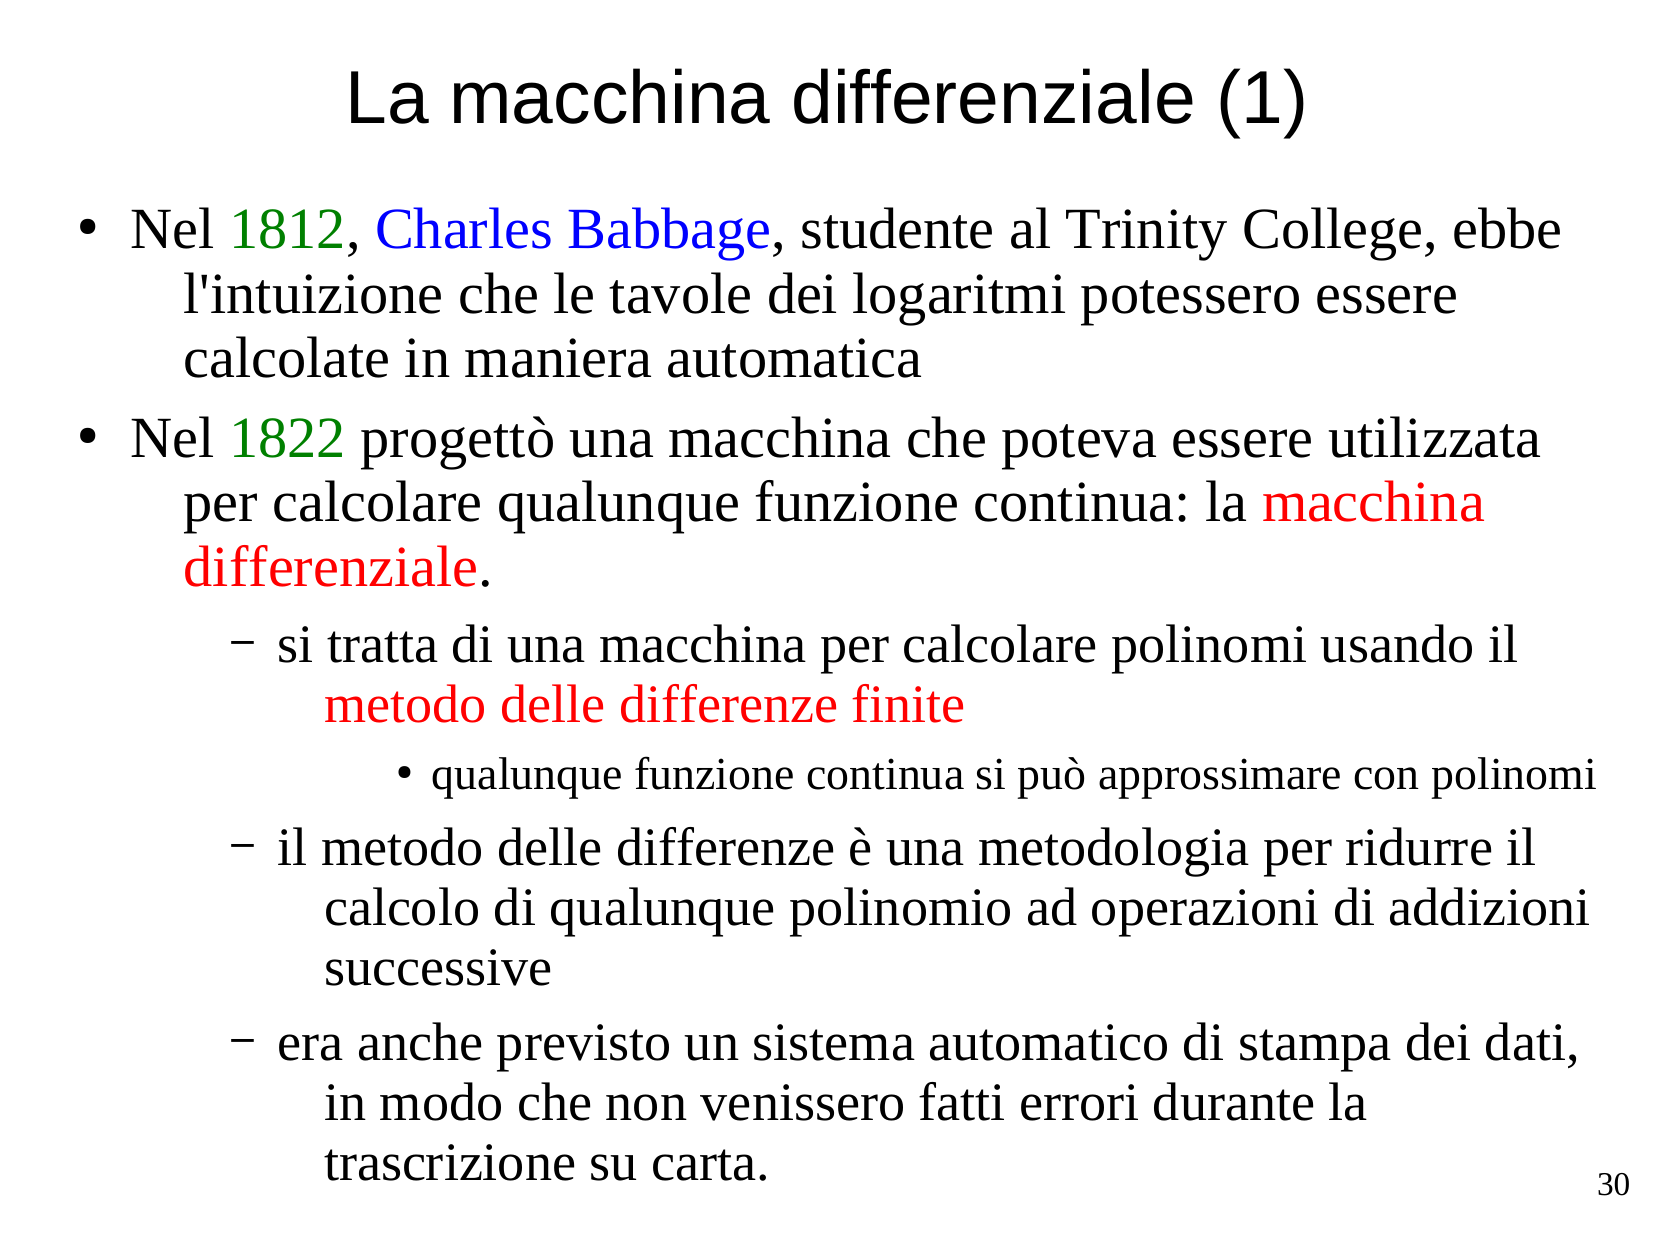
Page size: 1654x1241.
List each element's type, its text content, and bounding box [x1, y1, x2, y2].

list Nel 1812, Charles Babbage, studente al Trinity College, ebbe l'intuizione che le tavole dei logaritmi potessero essere calcolate in maniera automatica Nel 1822 progettò una macchina che poteva essere utilizzata per calcolare qualunque funzione continua: la macchina differenziale. si tratta di una macchina per calcolare polinomi usando il metodo delle differenze finite qualunque funzione continua si può approssimare con polinomi il metodo delle differenze è una metodologia per ridurre il calcolo di qualunque polinomio ad operazioni di addizioni successive era anche previsto un sistema automatico di stampa dei dati, in modo che non venissero fatti errori durante la trascrizione su carta. [42, 196, 1612, 1193]
title La macchina differenziale (1) [37, 30, 1617, 166]
